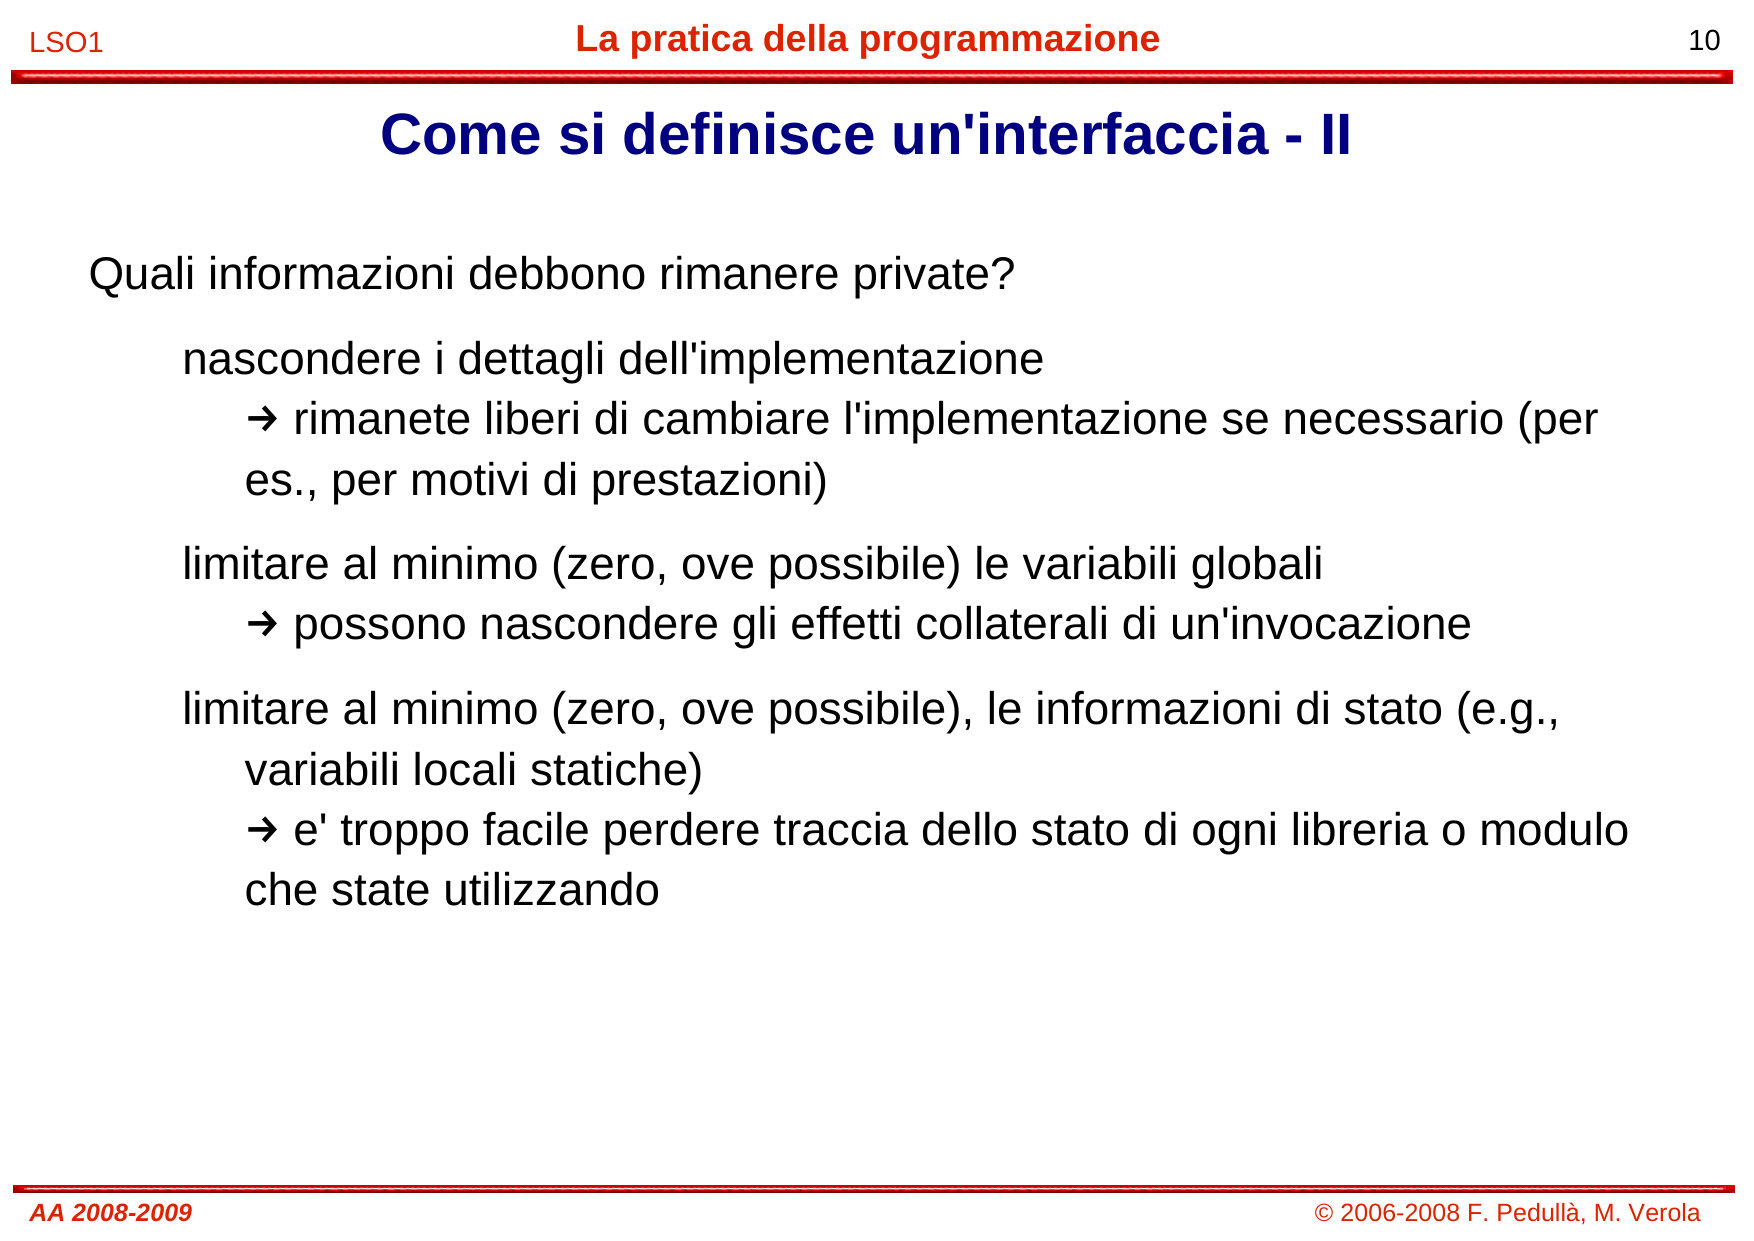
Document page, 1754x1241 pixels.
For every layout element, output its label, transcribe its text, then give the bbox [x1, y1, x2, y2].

text_box Come si definisce un'interfaccia - II [333, 98, 1401, 187]
picture [13, 1185, 1735, 1193]
picture [11, 70, 1733, 84]
list Quali informazioni debbono rimanere private? nascondere i dettagli dell'implementazione → rimanete liberi di cambiare l'implementazione se necessario (per es., per motivi di prestazioni) limitare al minimo (zero, ove possibile) le variabili globali → possono nascondere gli effetti collaterali di un'invocazione limitare al minimo (zero, ove possibile), le informazioni di stato (e.g., variabili locali statiche) → e' troppo facile perdere traccia dello stato di ogni libreria o modulo che state utilizzando [88, 244, 1671, 1100]
